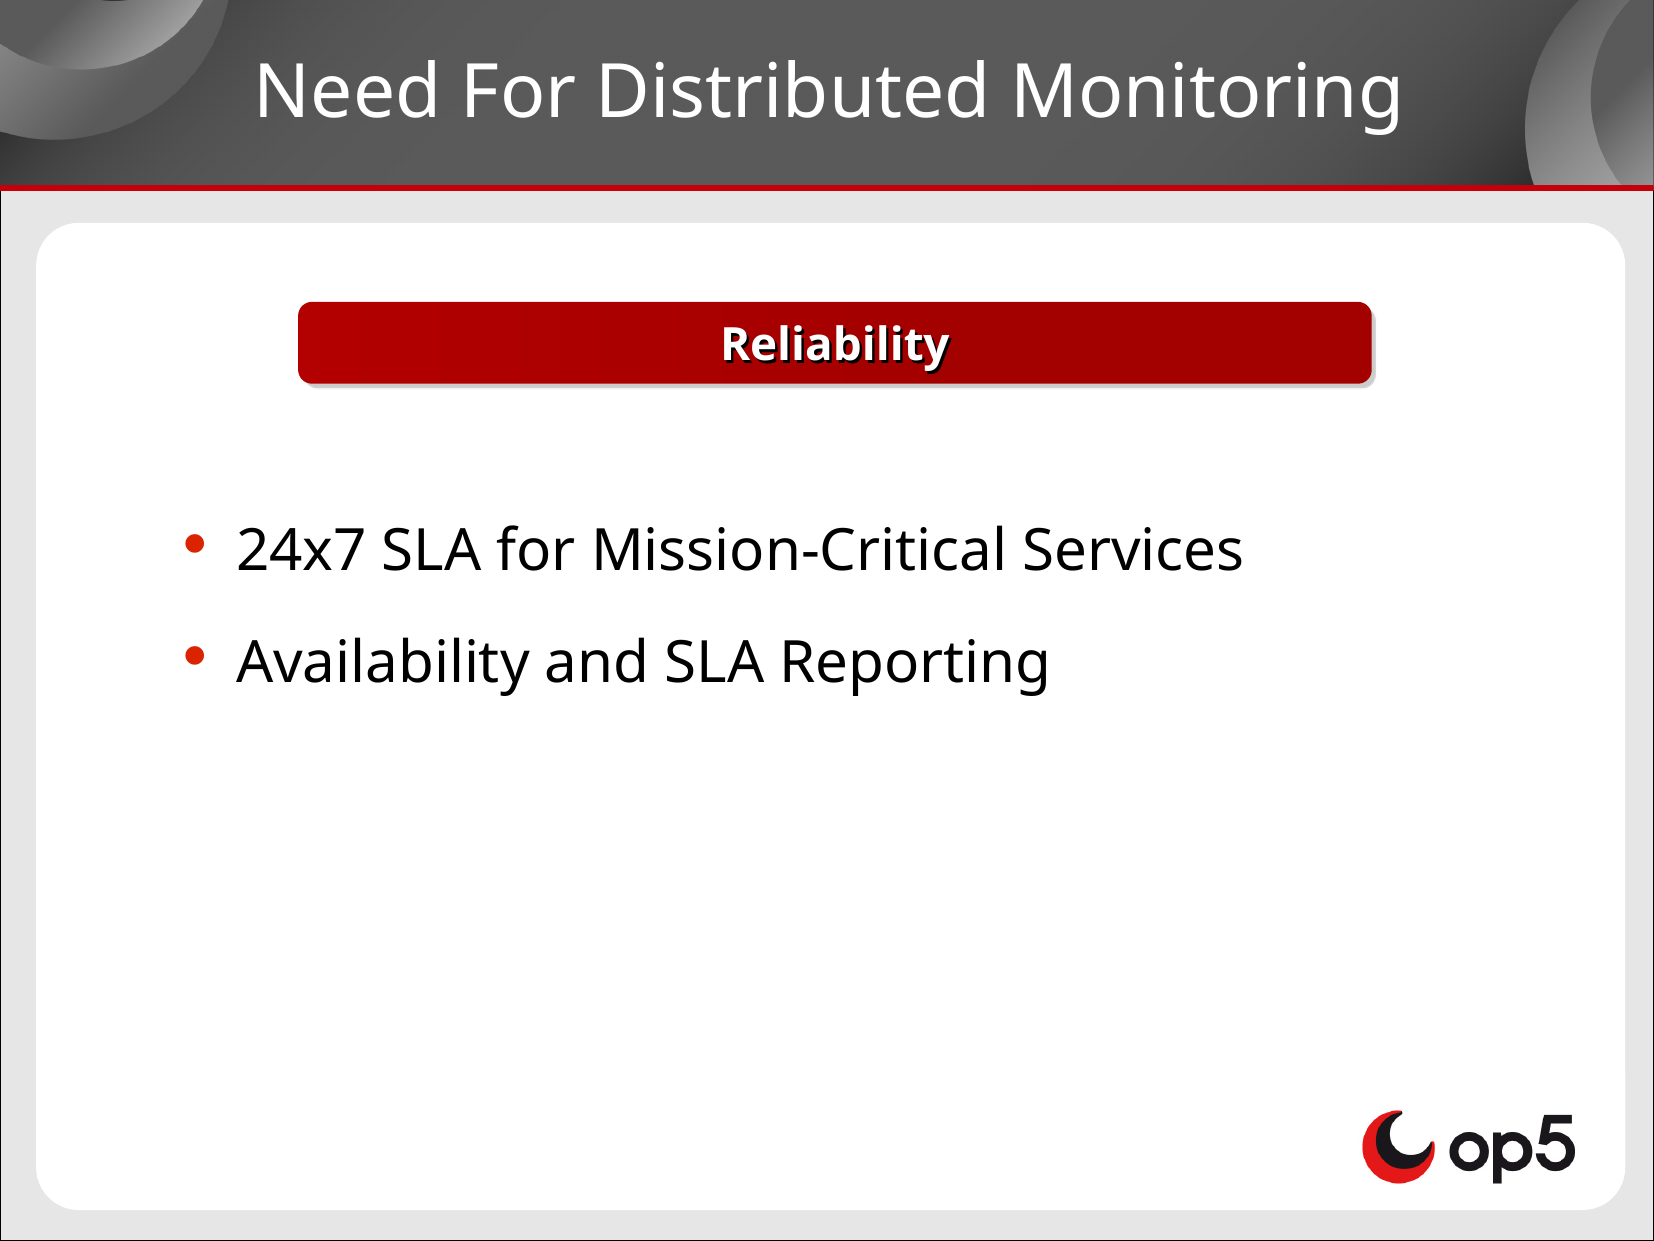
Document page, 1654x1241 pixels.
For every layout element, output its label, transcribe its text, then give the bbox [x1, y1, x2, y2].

list 24x7 SLA for Mission-Critical Services Availability and SLA Reporting [165, 504, 1559, 733]
picture [0, 0, 1654, 185]
picture [1350, 1103, 1587, 1191]
title Need For Distributed Monitoring [88, 0, 1571, 175]
text_box Reliability [298, 301, 1372, 384]
